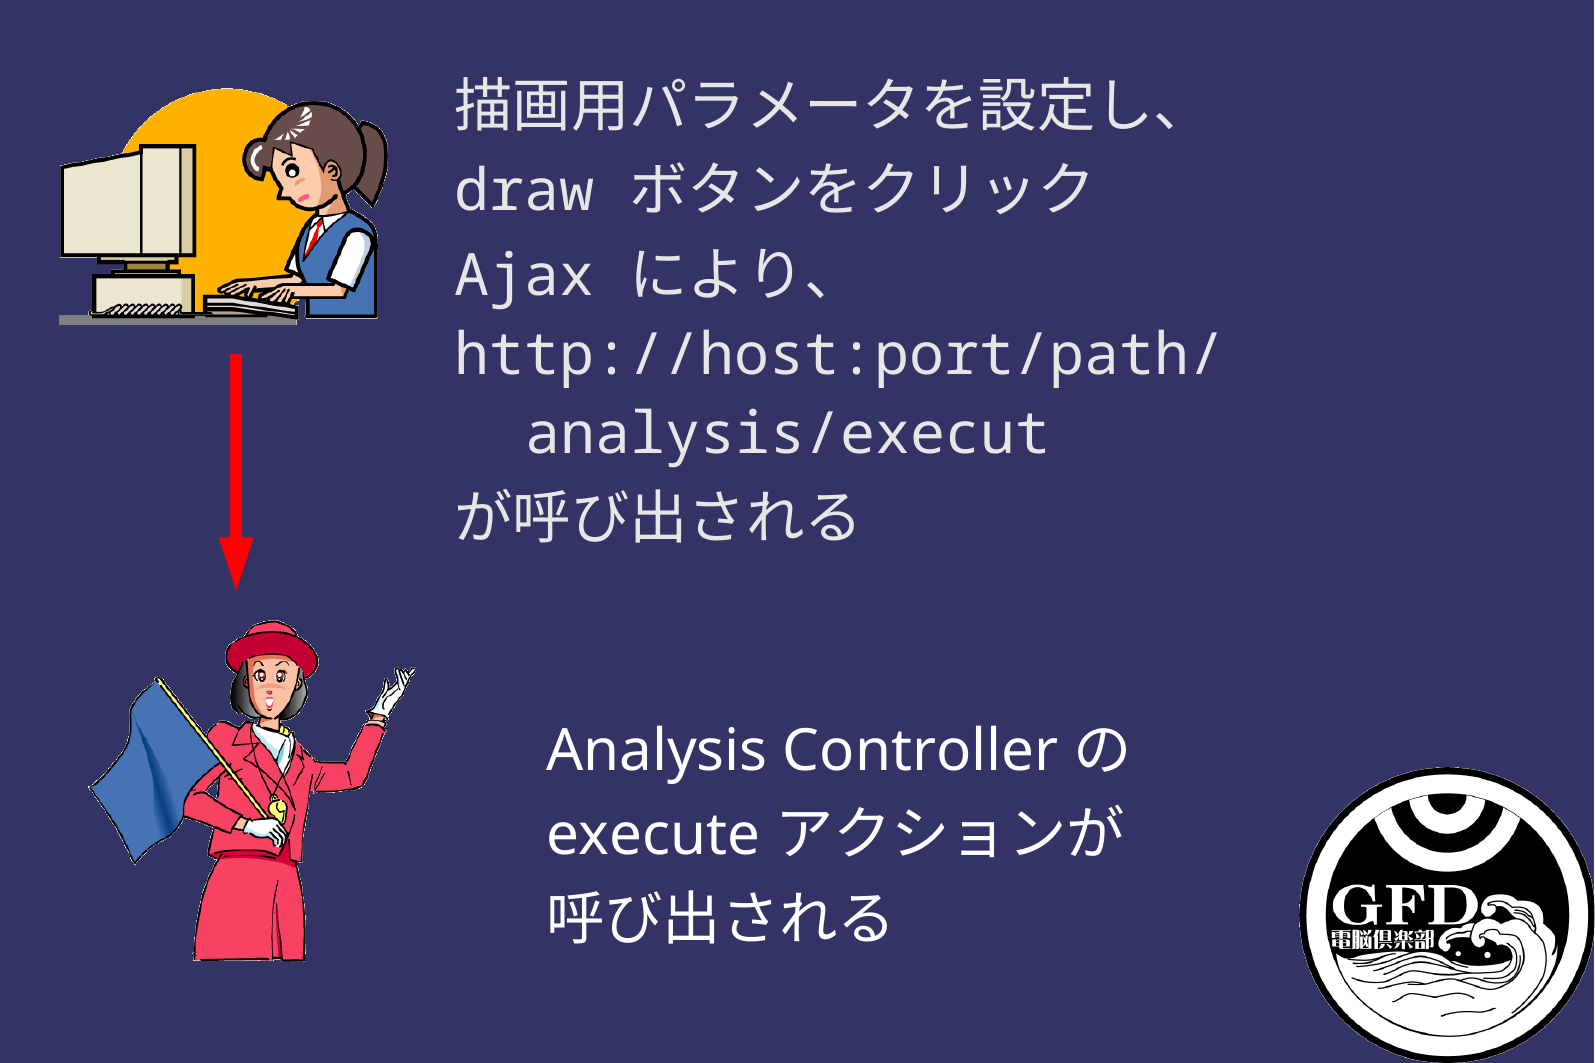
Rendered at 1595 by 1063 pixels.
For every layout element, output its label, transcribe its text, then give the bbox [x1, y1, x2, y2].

picture [1299, 767, 1595, 1063]
picture [59, 88, 388, 325]
text_box 描画用パラメータを設定し、 draw ボタンをクリック Ajax により、 http://host:port/path/analysis/execut が呼び出される [442, 59, 1565, 351]
picture [88, 620, 416, 962]
text_box Analysis Controller の execute アクションが 呼び出される [472, 695, 1300, 920]
